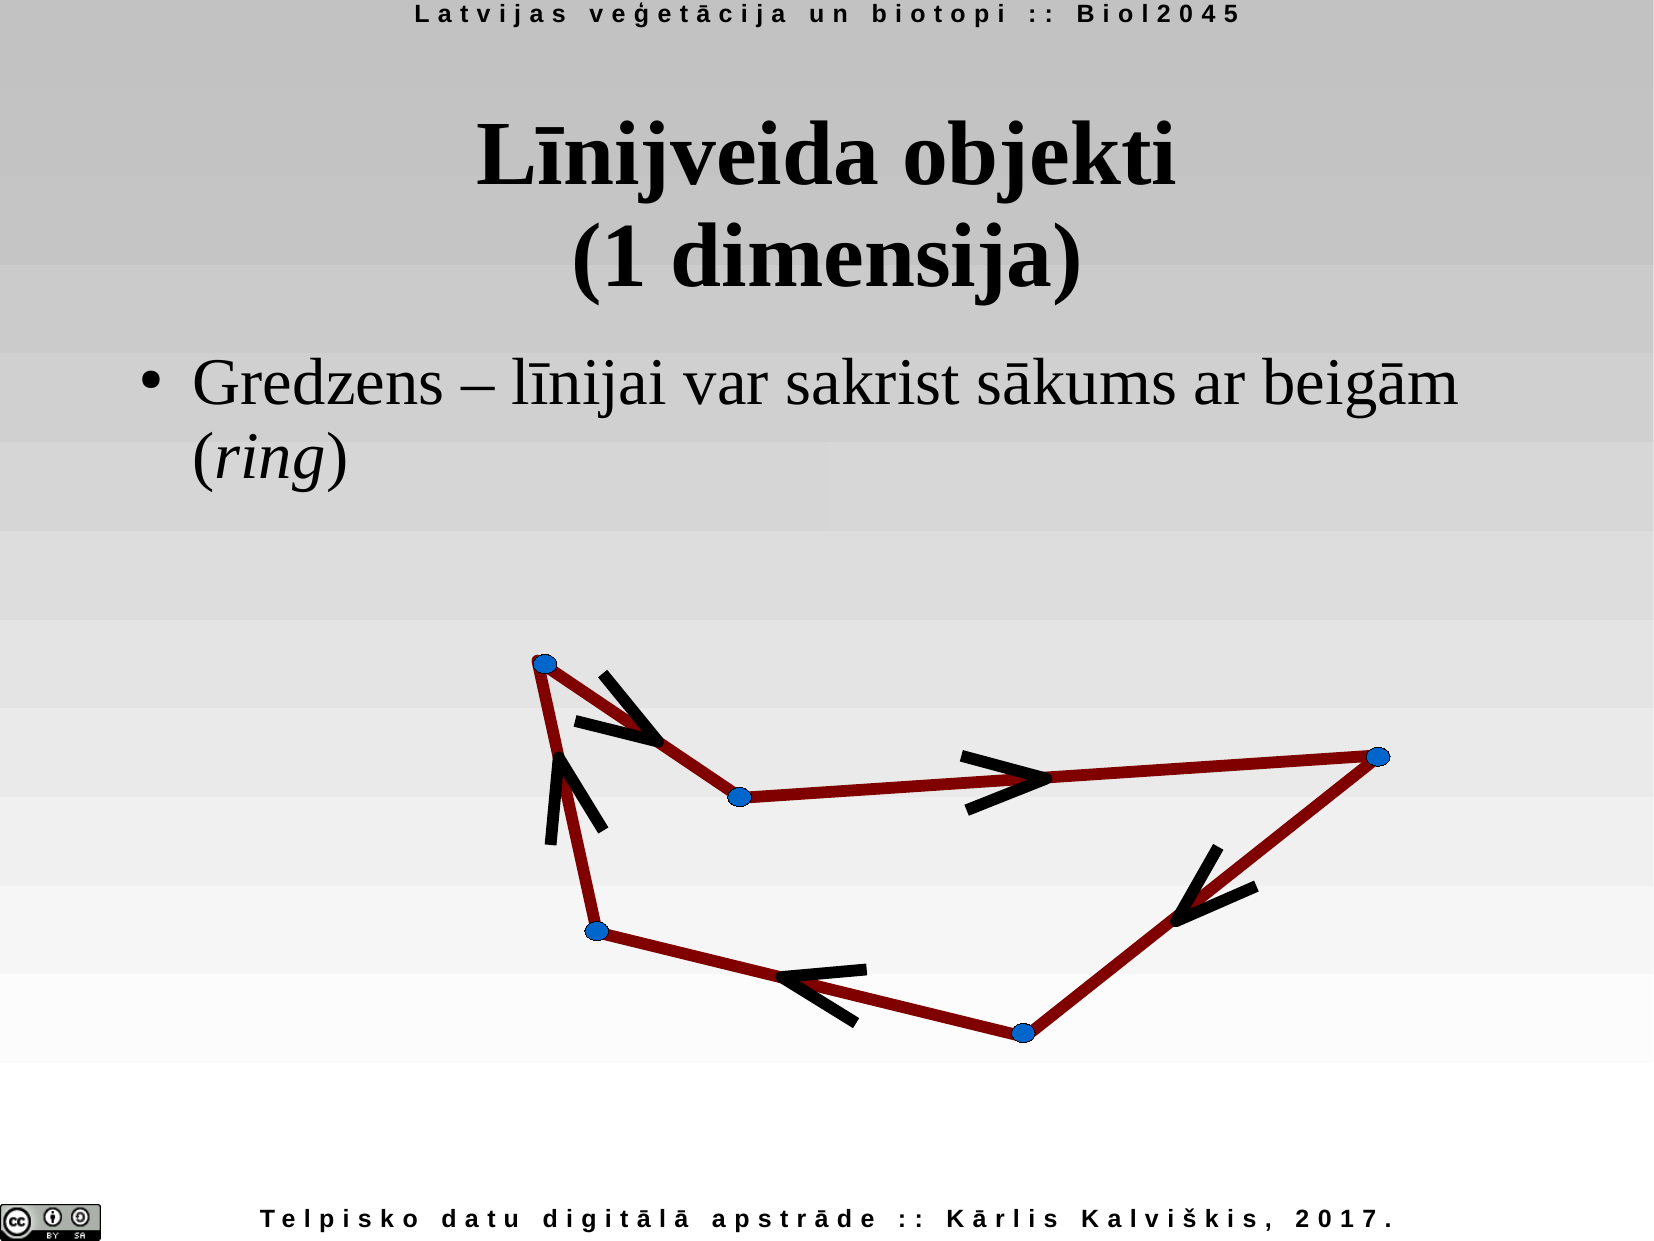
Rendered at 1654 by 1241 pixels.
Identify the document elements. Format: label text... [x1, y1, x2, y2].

text_box [584, 921, 609, 941]
text_box [1366, 747, 1391, 767]
text_box [727, 787, 752, 807]
text_box [1011, 1023, 1036, 1043]
text_box [533, 654, 557, 674]
picture [0, 0, 1654, 1241]
list Gredzens – līnijai var sakrist sākums ar beigām (ring) [121, 344, 1534, 1130]
title Līnijveida objekti (1 dimensija) [121, 102, 1534, 311]
